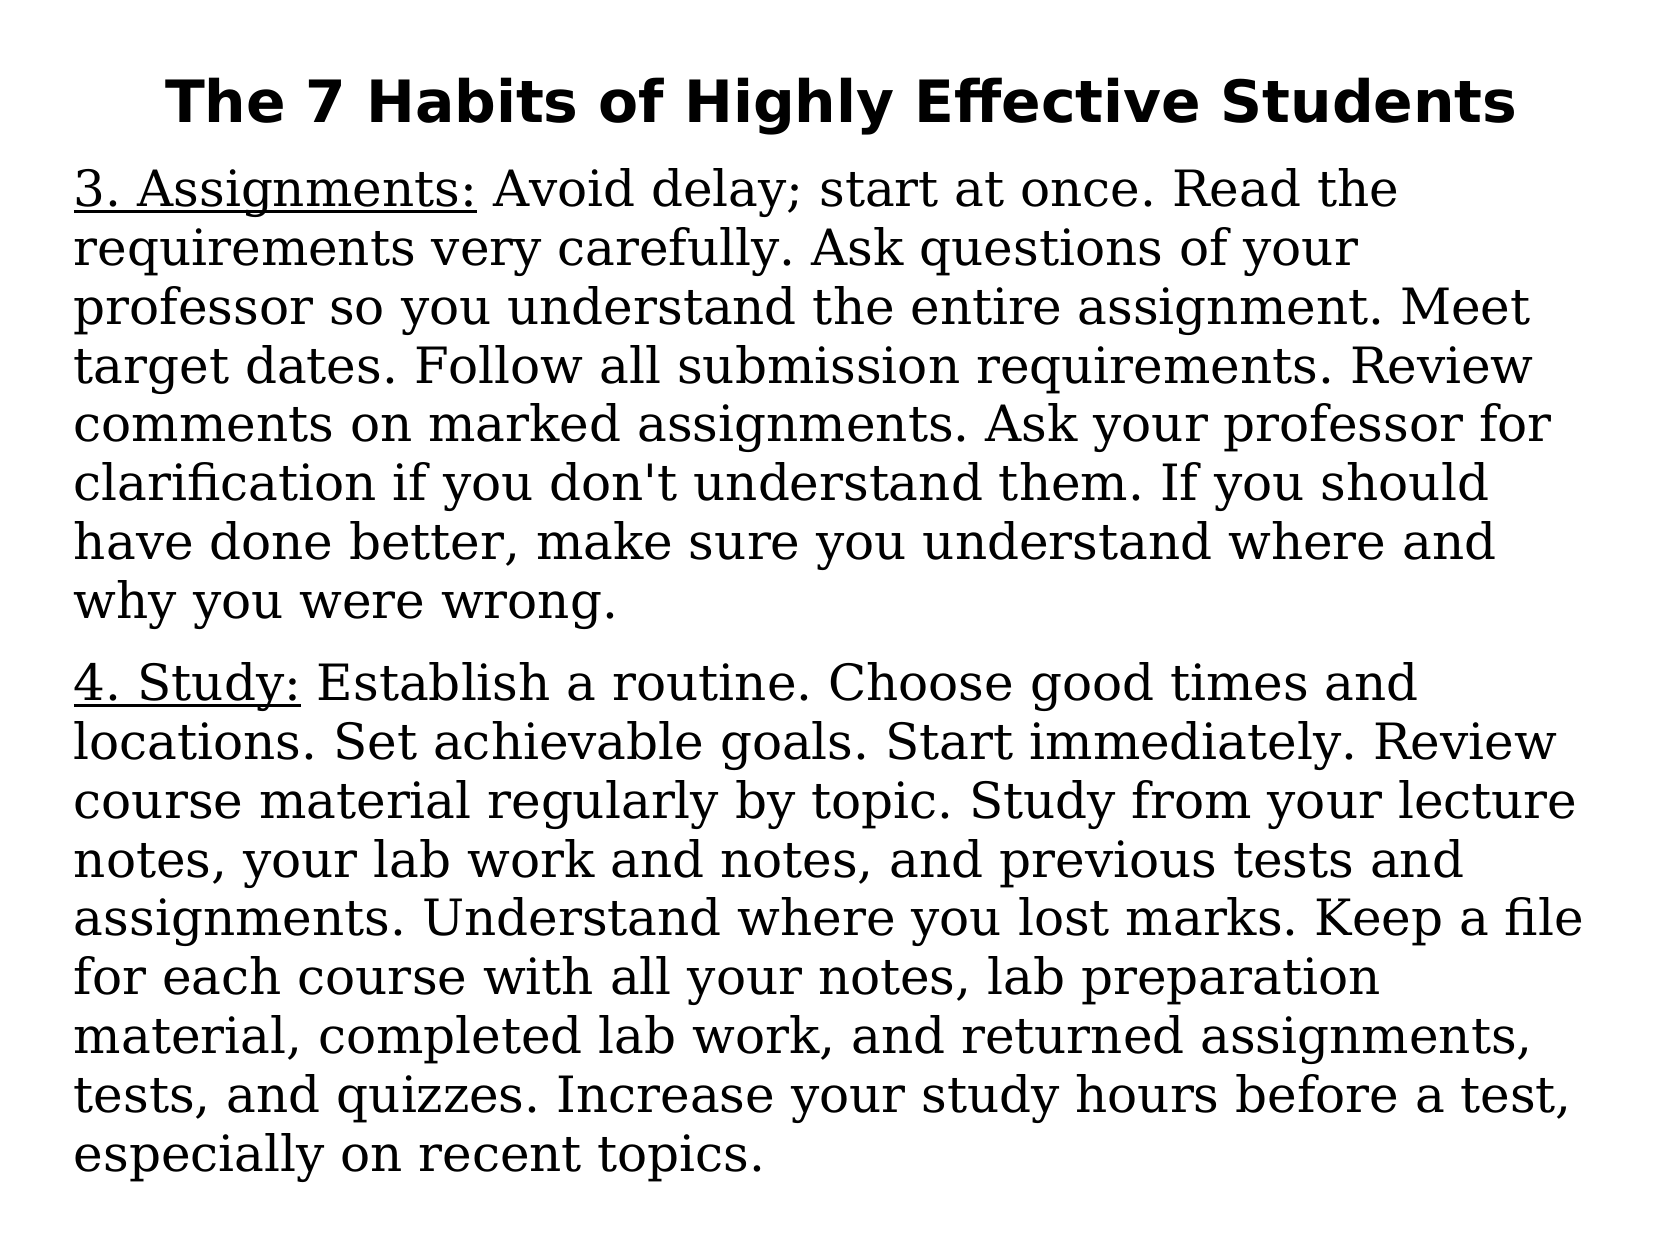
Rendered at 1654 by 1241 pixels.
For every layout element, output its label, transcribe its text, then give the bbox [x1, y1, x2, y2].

text_box The 7 Habits of Highly Effective Students 3. Assignments: Avoid delay; start at once. Read the requirements very carefully. Ask questions of your professor so you understand the entire assignment. Meet target dates. Follow all submission requirements. Review comments on marked assignments. Ask your professor for clarification if you don't understand them. If you should have done better, make sure you understand where and why you were wrong. 4. Study: Establish a routine. Choose good times and locations. Set achievable goals. Start immediately. Review course material regularly by topic. Study from your lecture notes, your lab work and notes, and previous tests and assignments. Understand where you lost marks. Keep a file for each course with all your notes, lab preparation material, completed lab work, and returned assignments, tests, and quizzes. Increase your study hours before a test, especially on recent topics. [59, 59, 1625, 1167]
